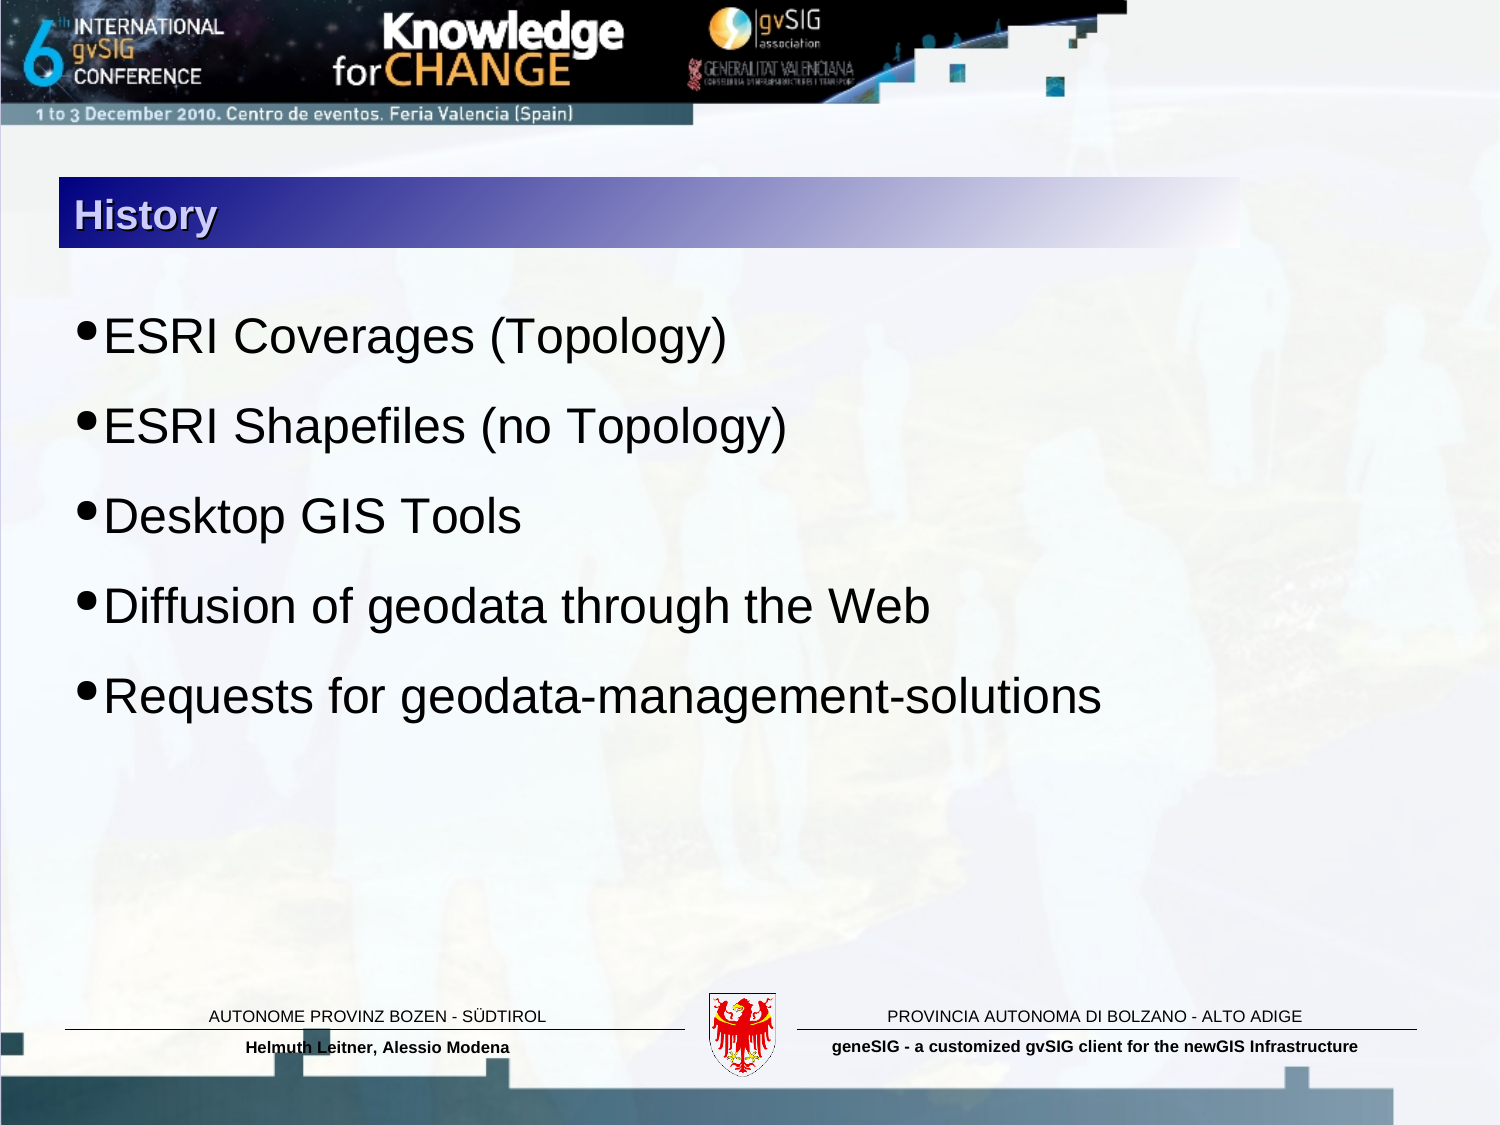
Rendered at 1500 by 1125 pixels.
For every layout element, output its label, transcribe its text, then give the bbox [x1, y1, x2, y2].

picture [0, 0, 1500, 1125]
text_box ESRI Coverages (Topology) ESRI Shapefiles (no Topology) Desktop GIS Tools Diffusion of geodata through the Web Requests for geodata-management-solutions [59, 265, 1418, 731]
text_box History [59, 177, 1240, 248]
